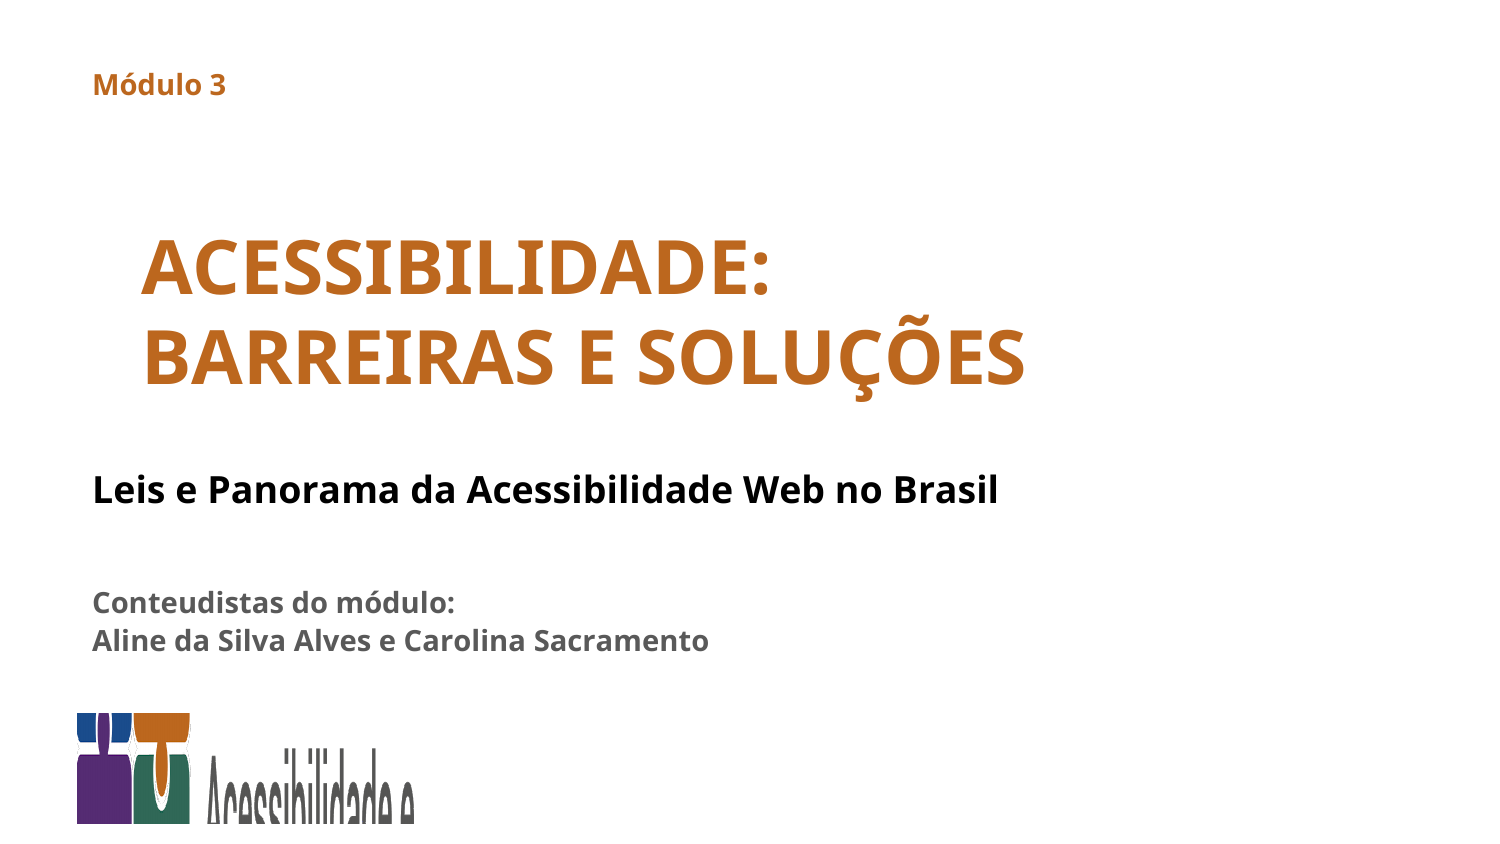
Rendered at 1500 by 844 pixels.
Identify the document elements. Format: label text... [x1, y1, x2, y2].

subtitle Leis e Panorama da Acessibilidade Web no Brasil Conteudistas do módulo: Aline da Silva Alves e Carolina Sacramento [77, 385, 1475, 673]
picture [77, 713, 435, 824]
text_box Módulo 3 [77, 48, 249, 94]
title ACESSIBILIDADE: BARREIRAS E SOLUÇÕES [126, 77, 1500, 415]
